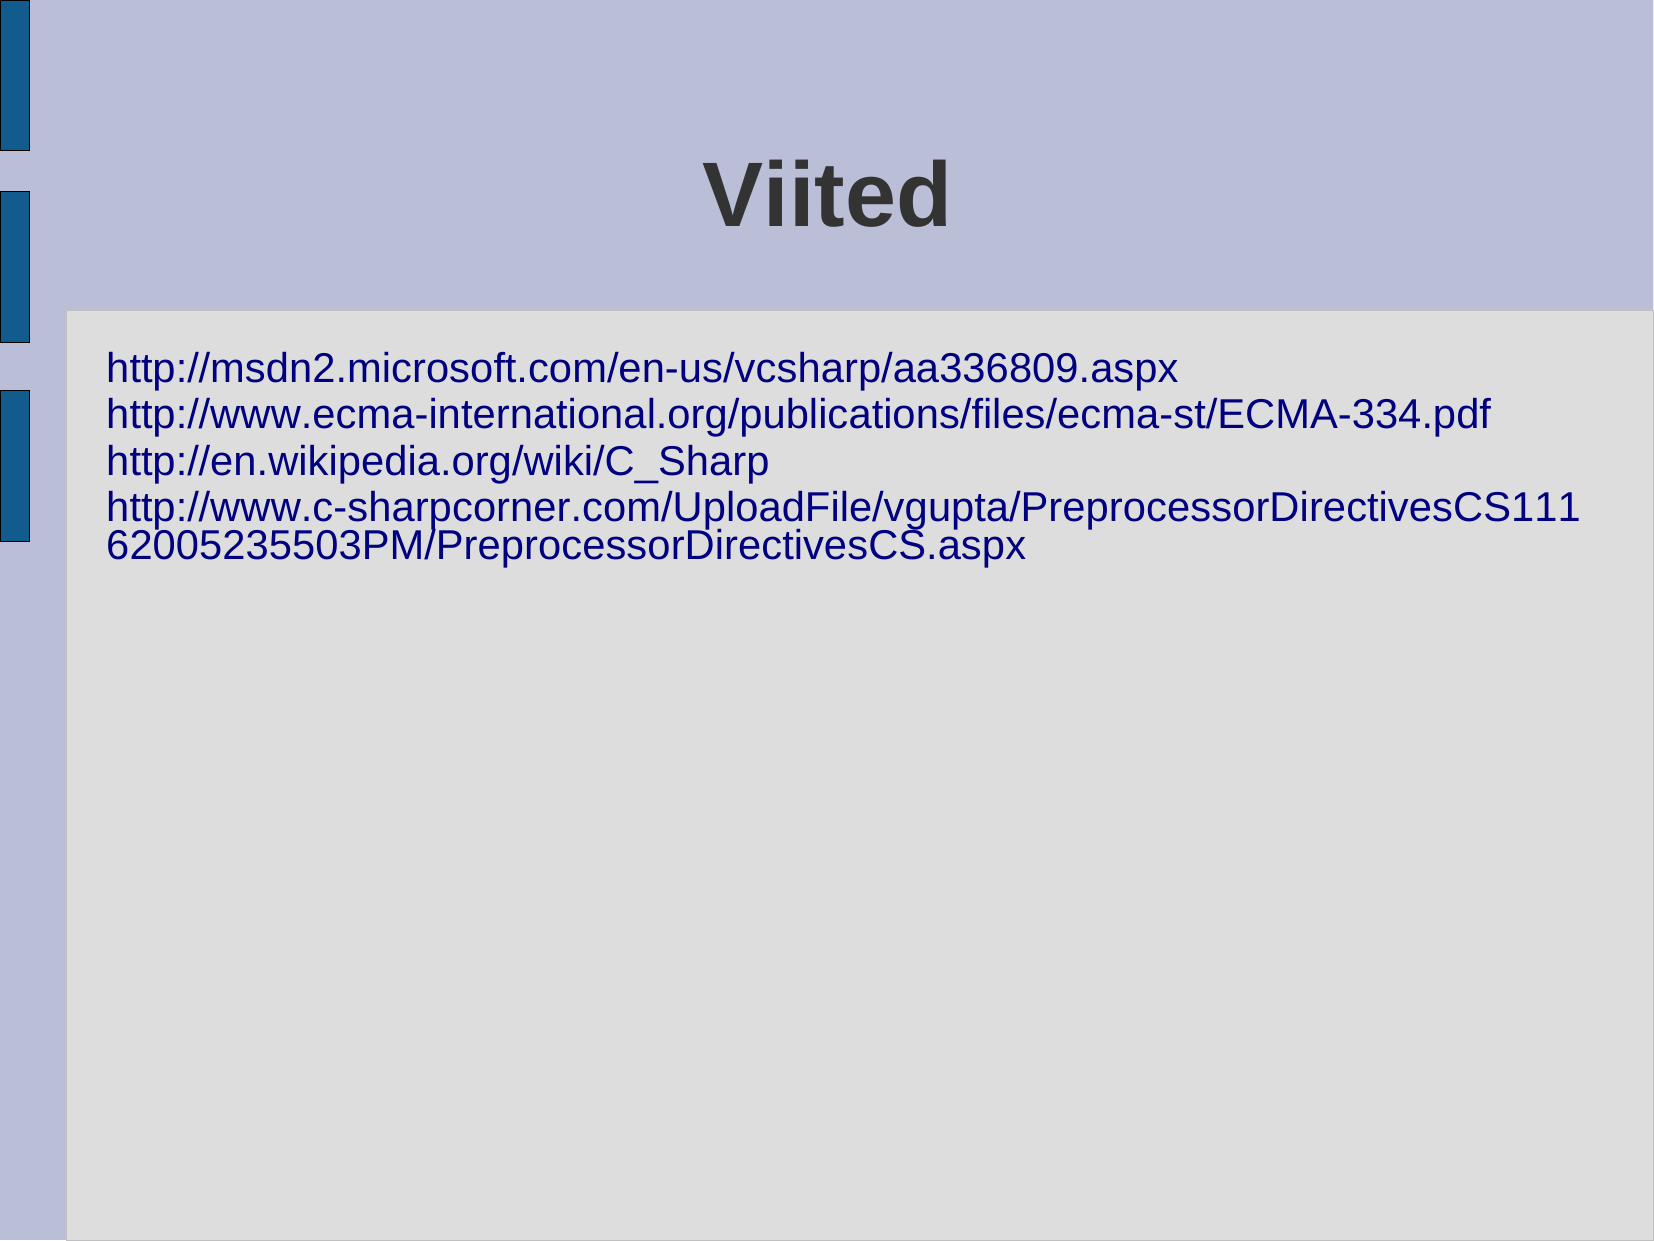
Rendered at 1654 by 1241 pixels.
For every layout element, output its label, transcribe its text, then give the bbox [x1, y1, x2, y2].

list http://msdn2.microsoft.com/en-us/vcsharp/aa336809.aspx http://www.ecma-international.org/publications/files/ecma-st/ECMA-334.pdf http://en.wikipedia.org/wiki/C_Sharp http://www.c-sharpcorner.com/UploadFile/vgupta/PreprocessorDirectivesCS11162005235503PM/PreprocessorDirectivesCS.aspx [88, 344, 1595, 1127]
title Viited [121, 91, 1534, 299]
